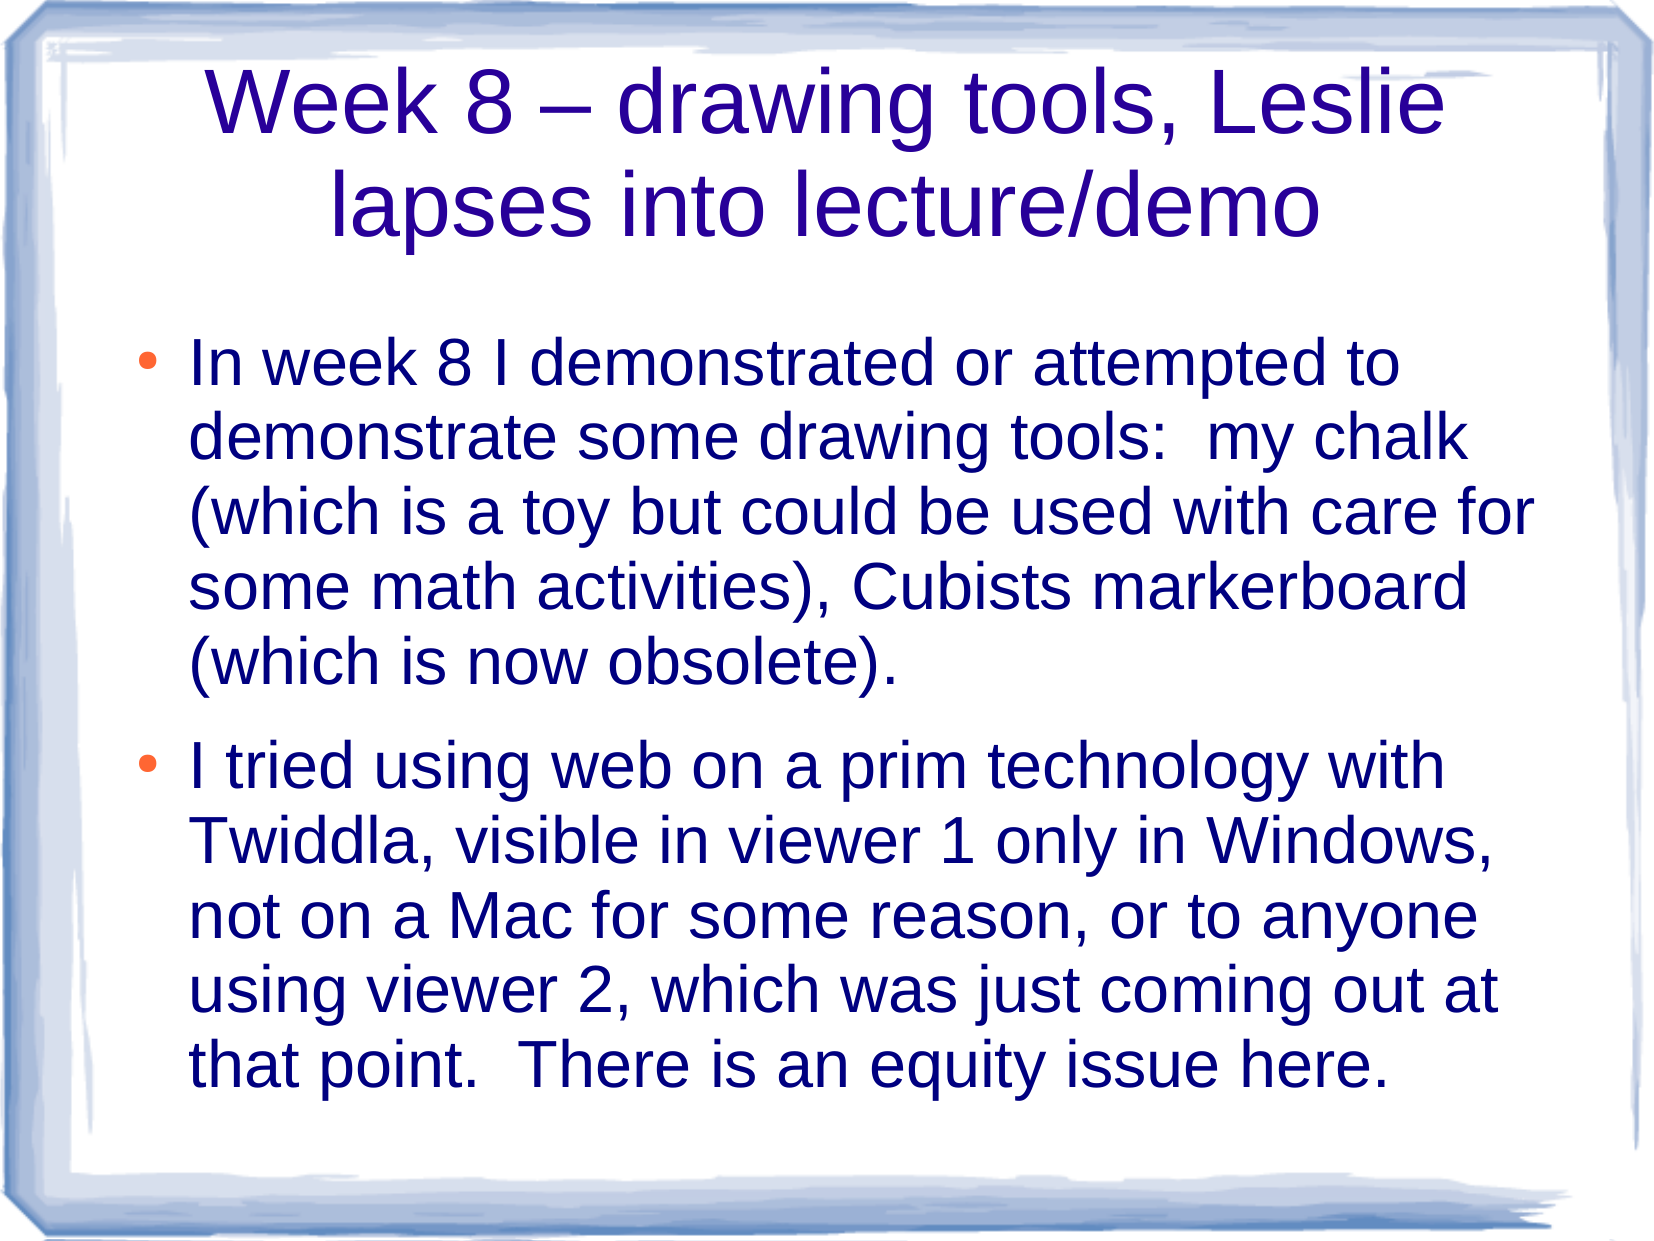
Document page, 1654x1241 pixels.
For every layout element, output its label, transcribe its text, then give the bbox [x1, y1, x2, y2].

picture [0, 0, 1654, 1241]
list In week 8 I demonstrated or attempted to demonstrate some drawing tools: my chalk (which is a toy but could be used with care for some math activities), Cubists markerboard (which is now obsolete). I tried using web on a prim technology with Twiddla, visible in viewer 1 only in Windows, not on a Mac for some reason, or to anyone using viewer 2, which was just coming out at that point. There is an equity issue here. [118, 324, 1571, 1207]
title Week 8 – drawing tools, Leslie lapses into lecture/demo [82, 50, 1571, 256]
